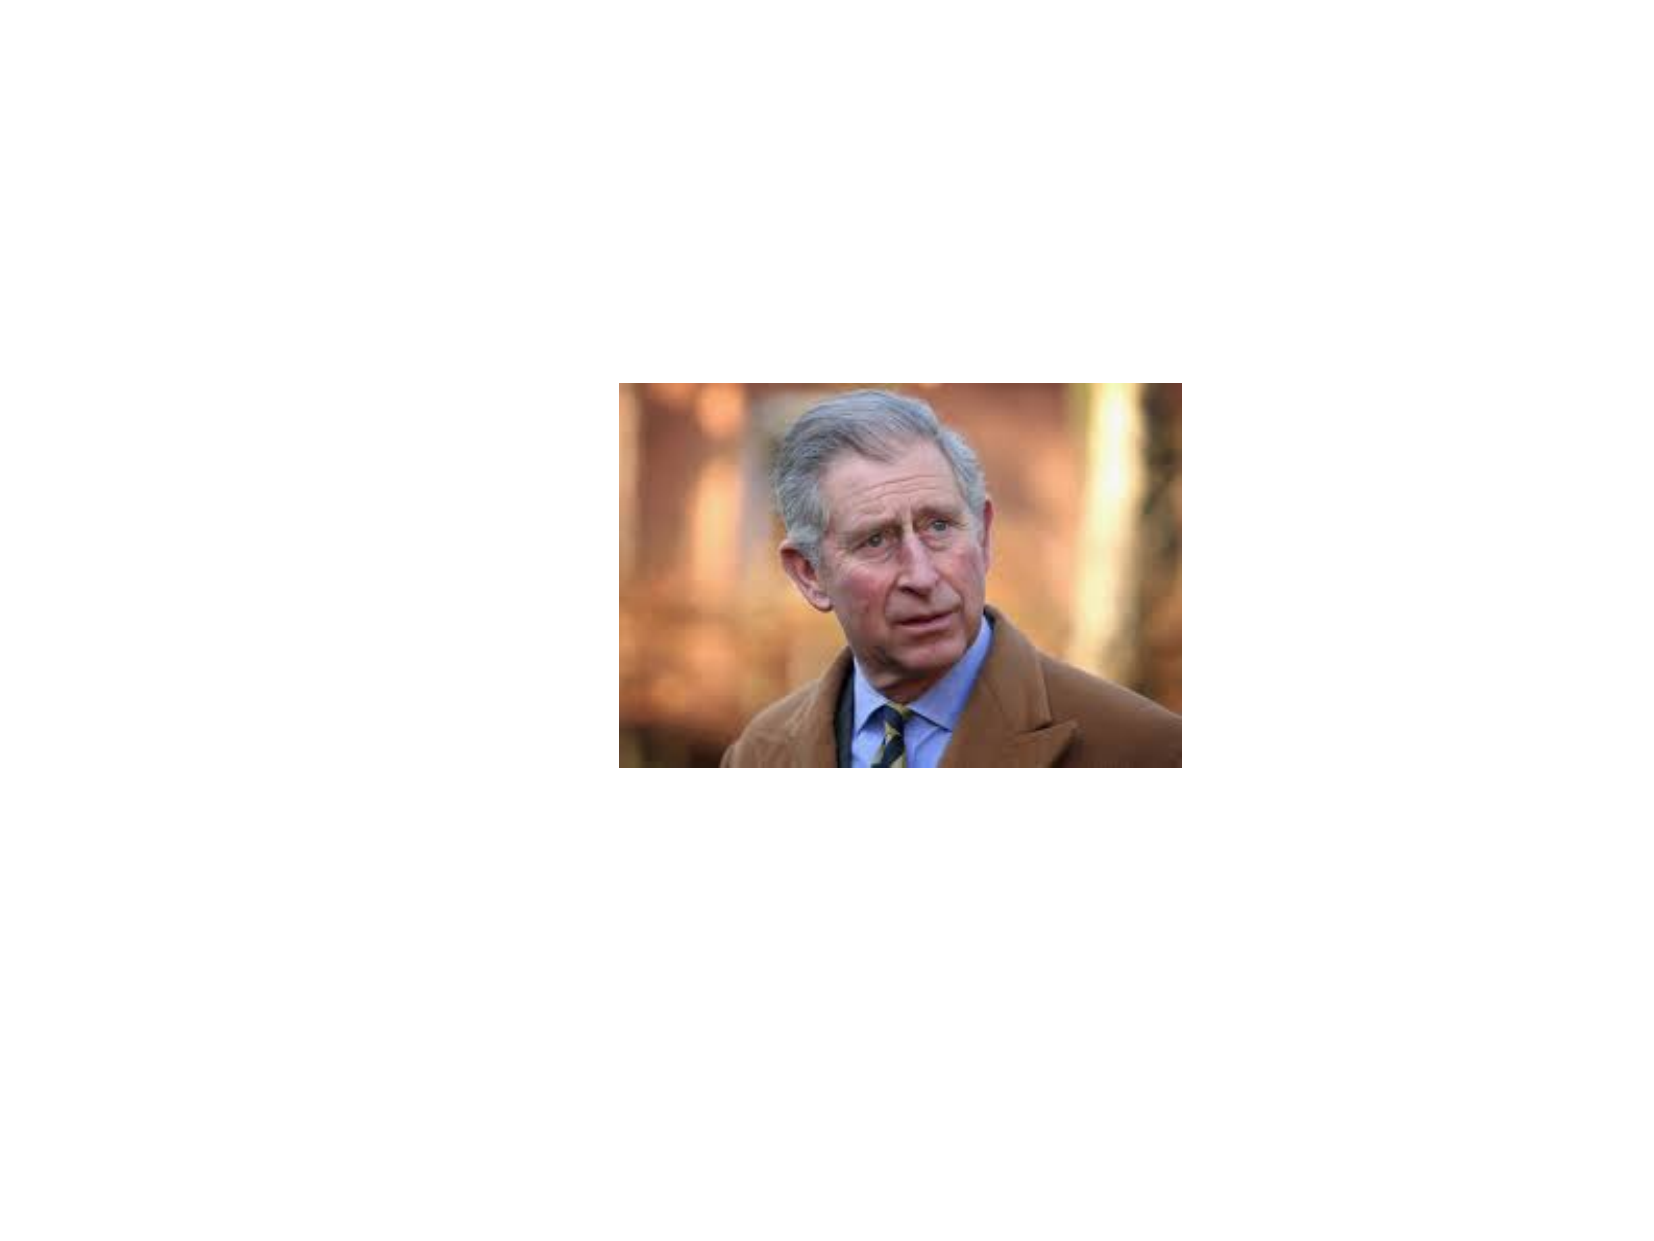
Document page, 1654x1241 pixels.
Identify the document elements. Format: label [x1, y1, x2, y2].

picture [619, 383, 1182, 768]
